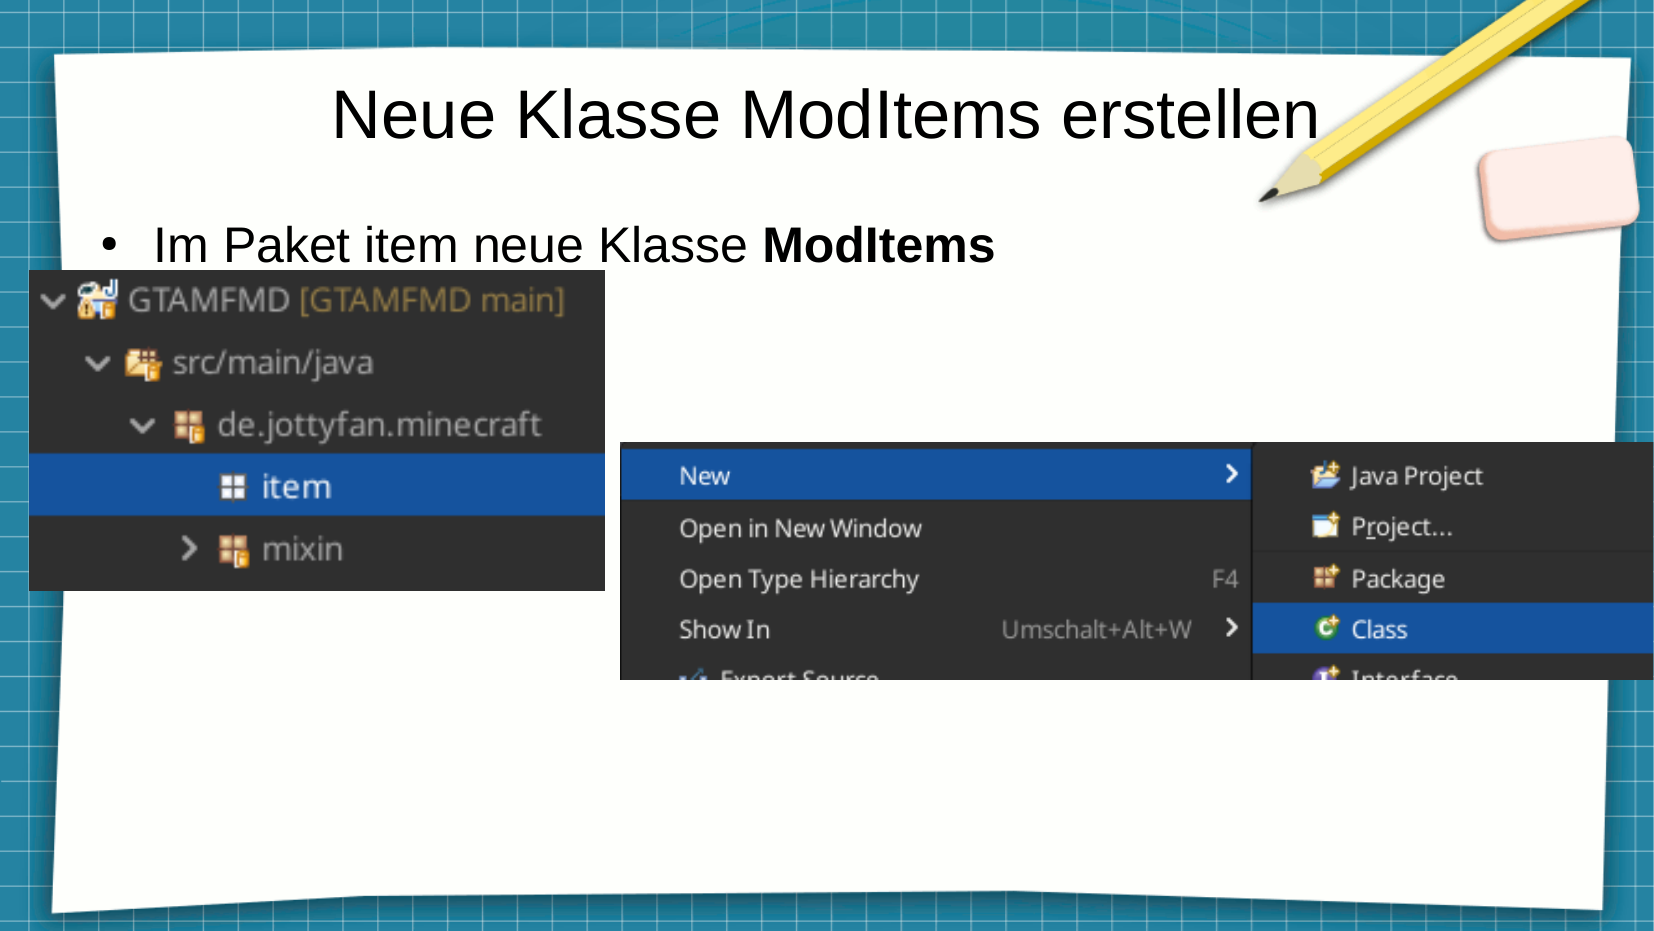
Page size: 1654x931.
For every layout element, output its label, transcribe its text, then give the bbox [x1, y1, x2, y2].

title Neue Klasse ModItems erstellen [82, 37, 1571, 193]
picture [0, 0, 1654, 931]
list Im Paket item neue Klasse ModItems [82, 217, 1571, 296]
